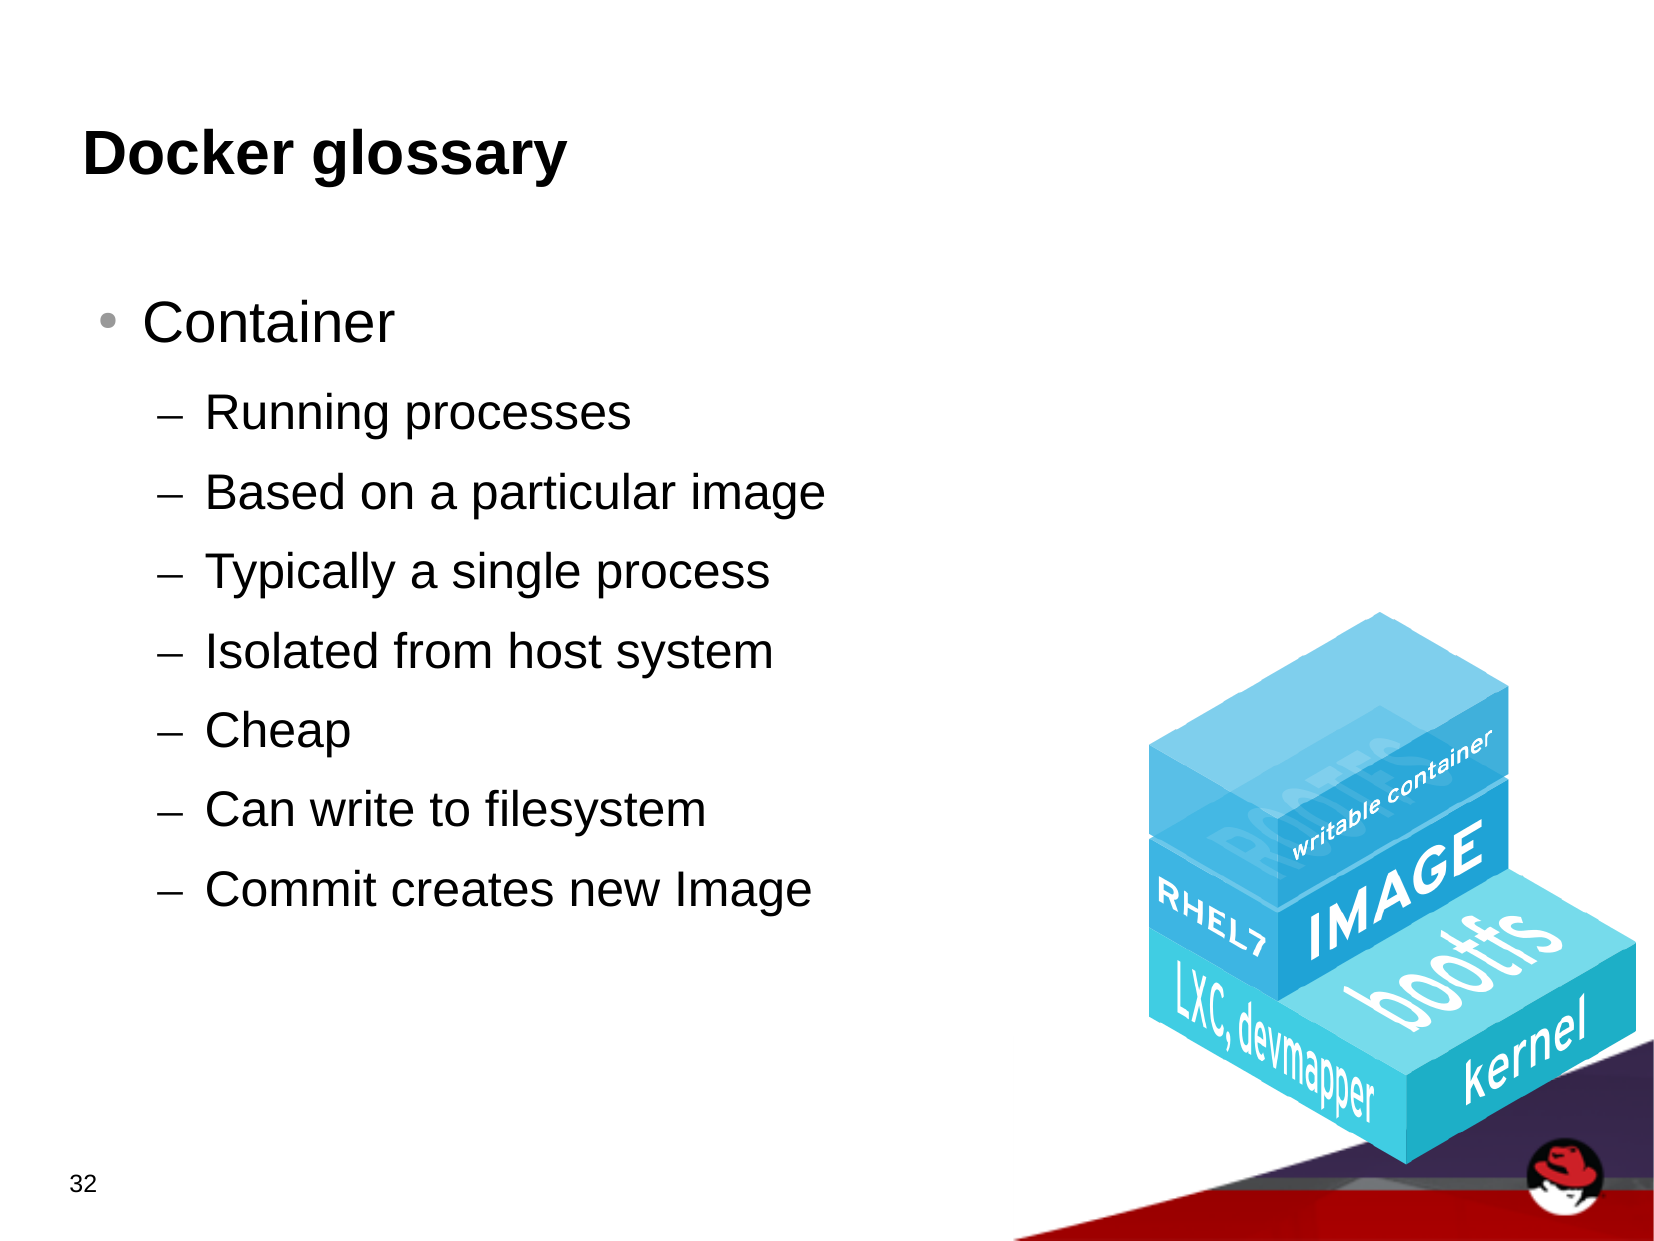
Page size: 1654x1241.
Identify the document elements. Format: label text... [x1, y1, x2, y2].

title Docker glossary [82, 49, 1571, 257]
list Container Running processes Based on a particular image Typically a single process Isolated from host system Cheap Can write to filesystem Commit creates new Image [82, 290, 1571, 995]
picture [1012, 509, 1654, 1241]
